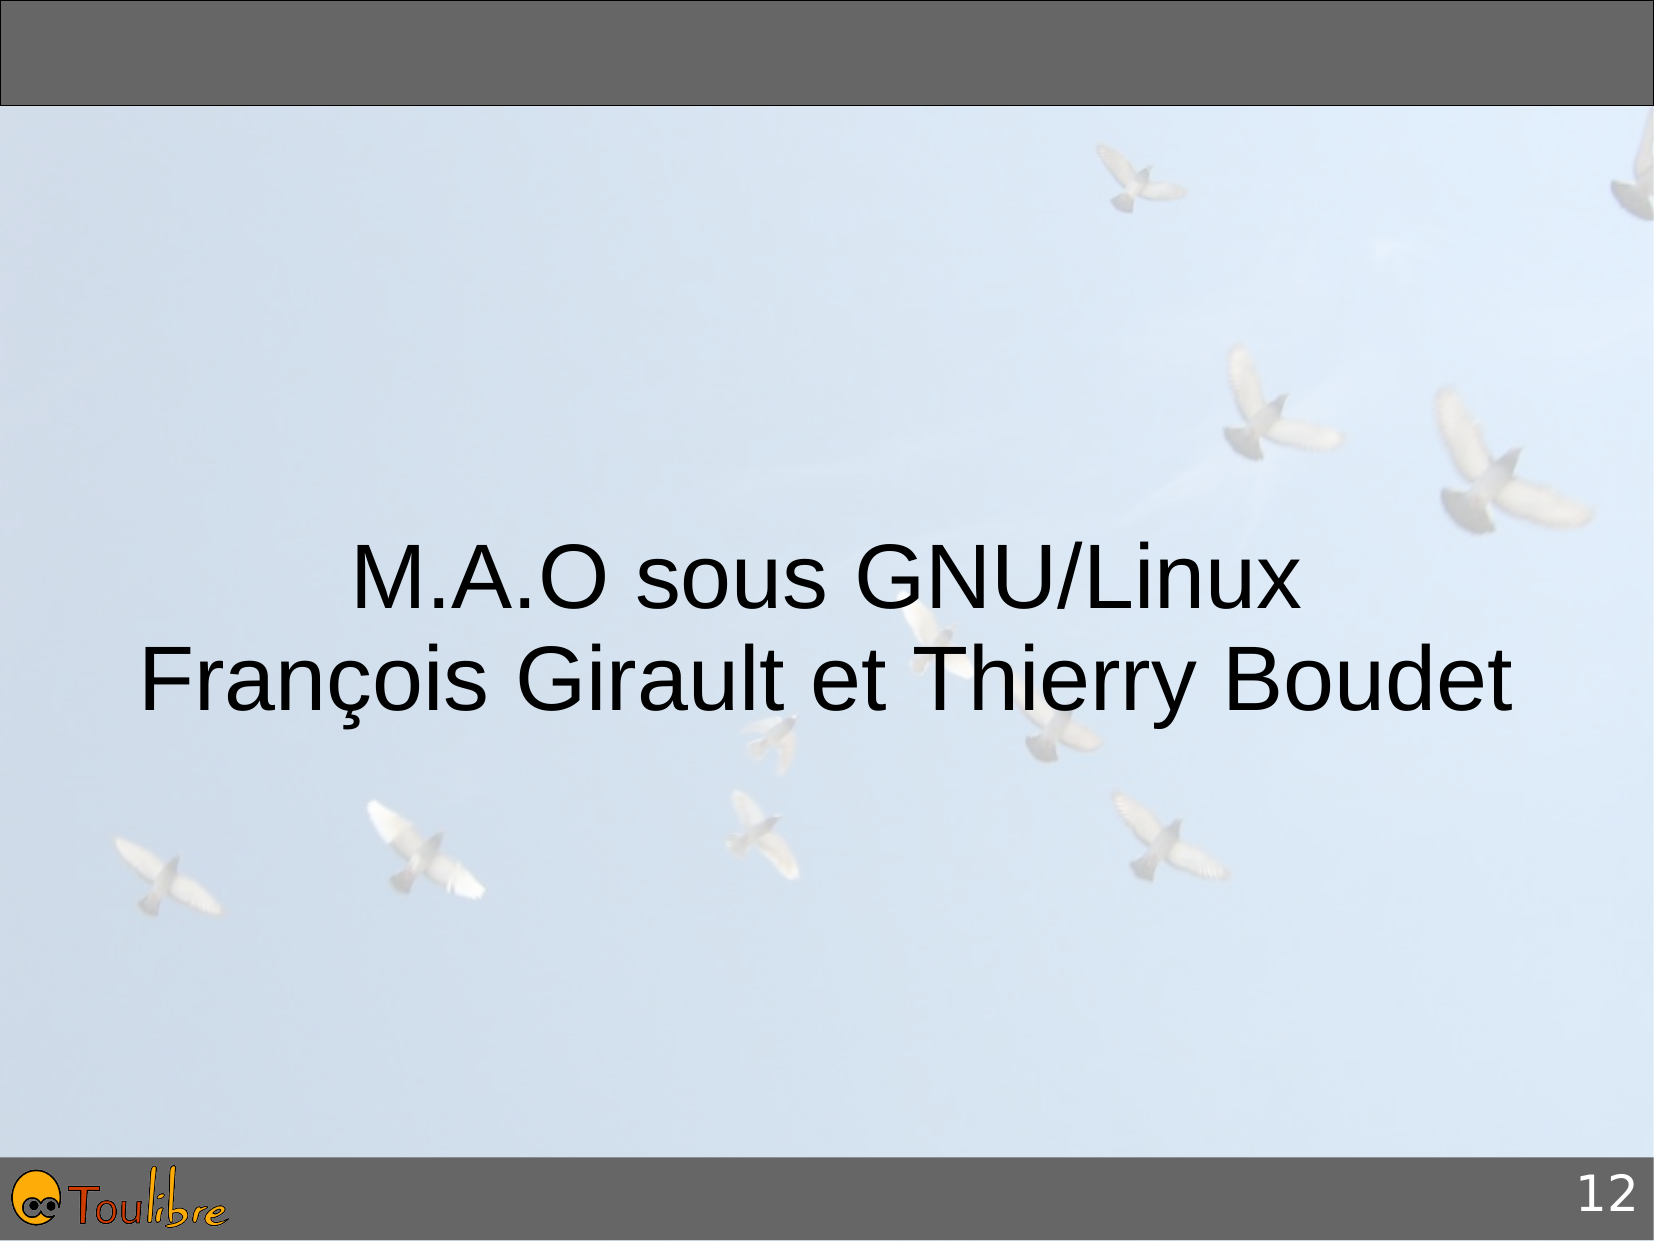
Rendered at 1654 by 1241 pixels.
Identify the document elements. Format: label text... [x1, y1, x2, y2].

picture [11, 1165, 229, 1228]
subtitle M.A.O sous GNU/Linux François Girault et Thierry Boudet [82, 154, 1571, 1102]
